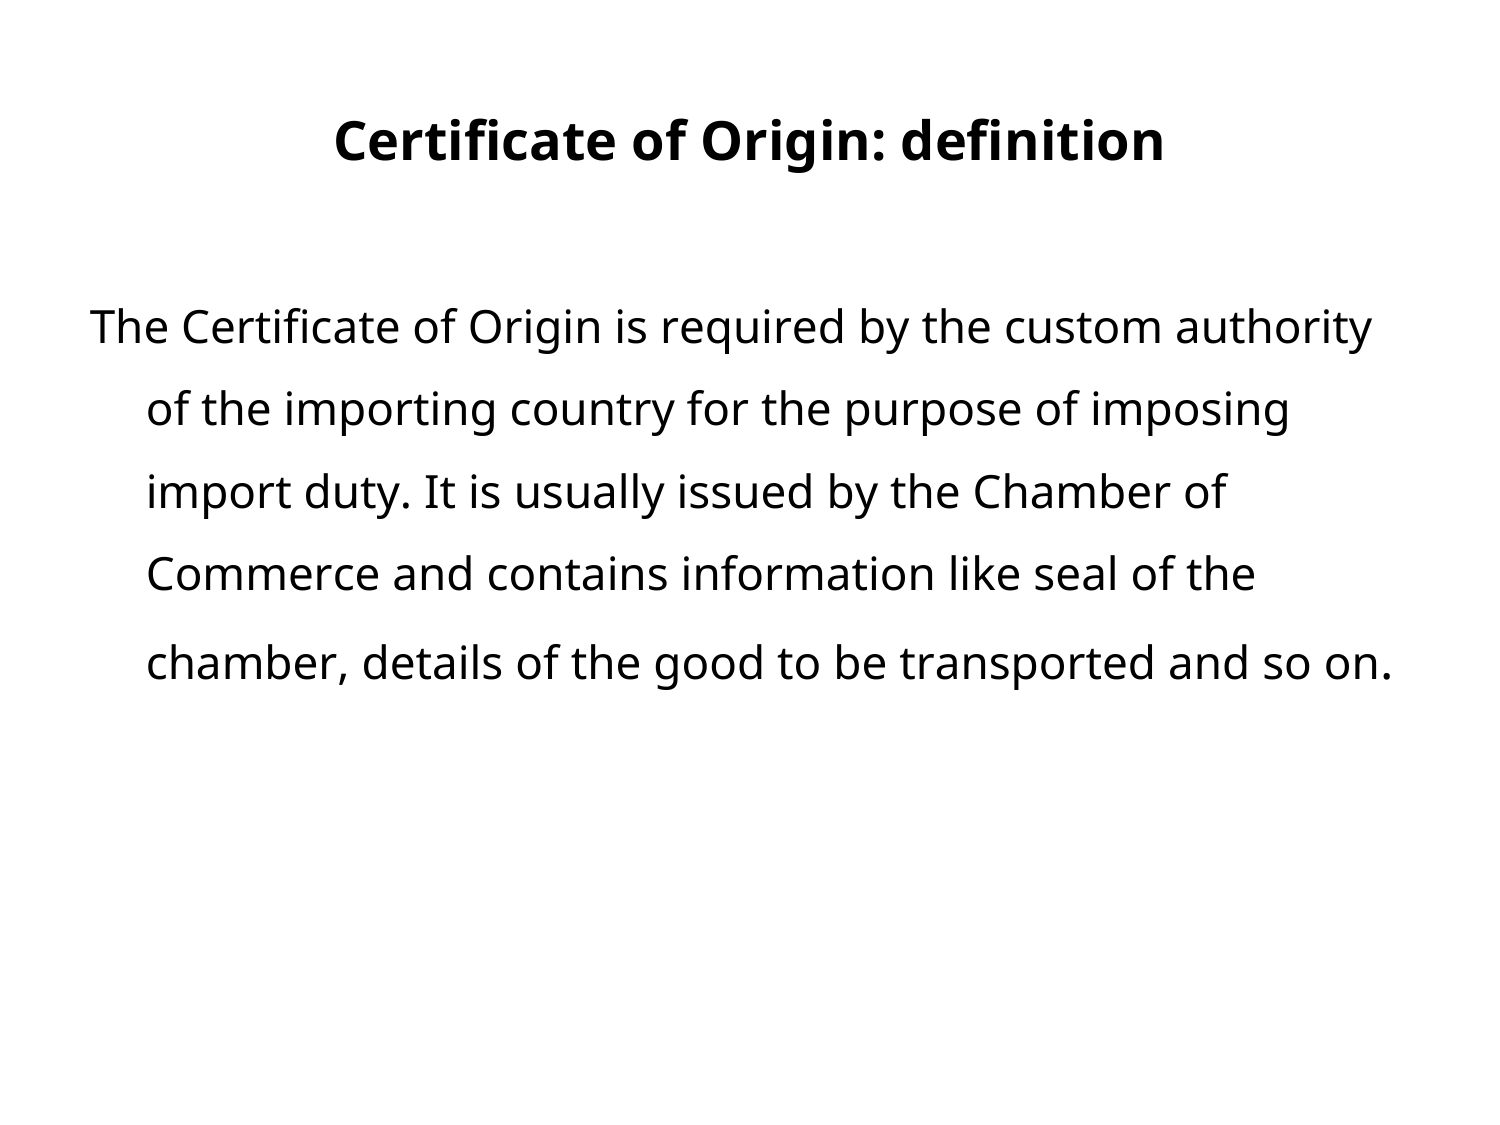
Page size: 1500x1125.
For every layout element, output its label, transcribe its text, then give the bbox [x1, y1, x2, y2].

list The Certificate of Origin is required by the custom authority of the importing country for the purpose of imposing import duty. It is usually issued by the Chamber of Commerce and contains information like seal of the chamber, details of the good to be transported and so on. [75, 262, 1425, 1005]
title Certificate of Origin: definition [75, 45, 1425, 233]
